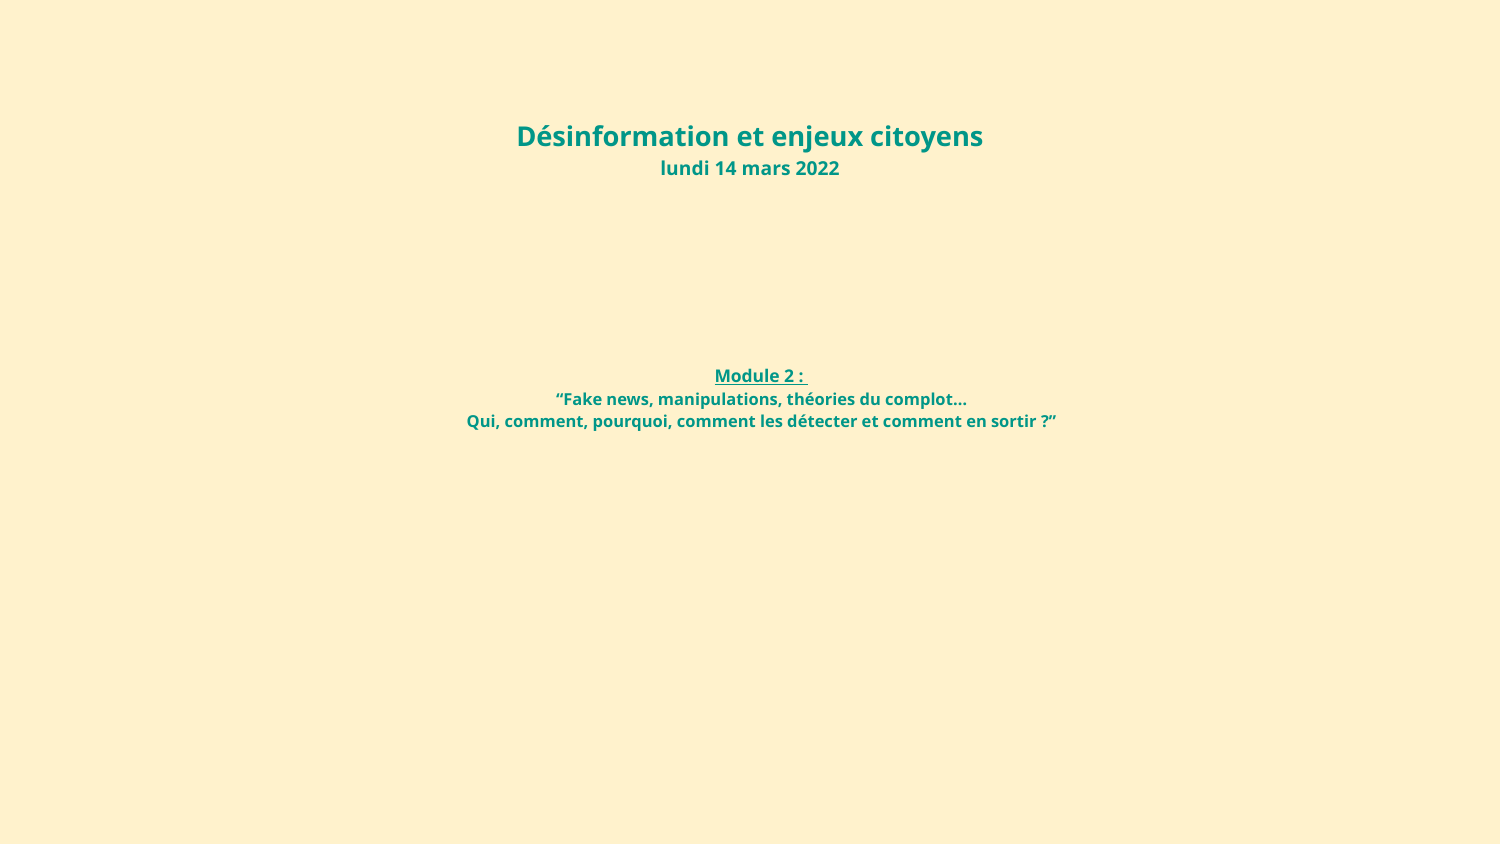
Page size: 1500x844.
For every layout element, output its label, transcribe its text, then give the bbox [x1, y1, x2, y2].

title Désinformation et enjeux citoyens lundi 14 mars 2022 [51, 102, 1449, 250]
title Module 2 : “Fake news, manipulations, théories du complot… Qui, comment, pourquoi, comment les détecter et comment en sortir ?” [62, 348, 1461, 496]
